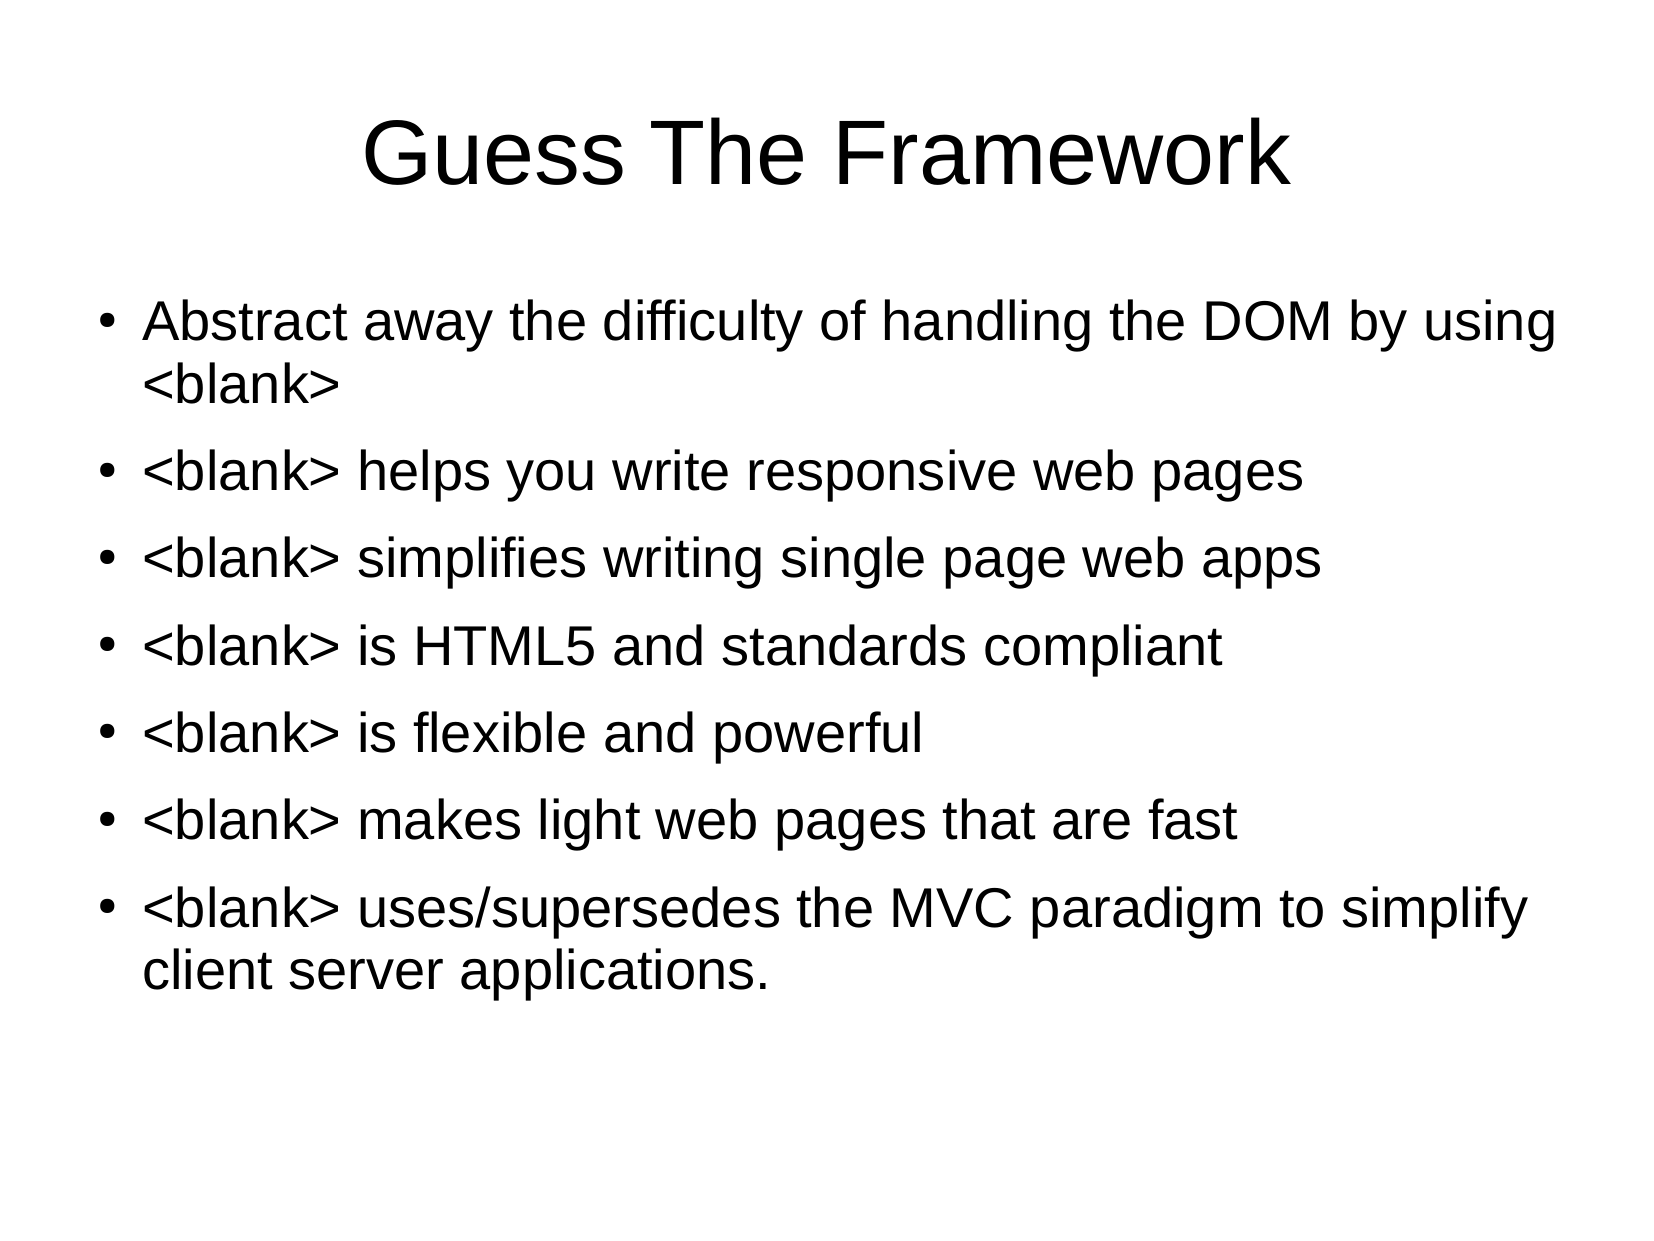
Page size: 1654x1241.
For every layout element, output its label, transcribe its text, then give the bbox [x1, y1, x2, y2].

list Abstract away the difficulty of handling the DOM by using <blank> <blank> helps you write responsive web pages <blank> simplifies writing single page web apps <blank> is HTML5 and standards compliant <blank> is flexible and powerful <blank> makes light web pages that are fast <blank> uses/supersedes the MVC paradigm to simplify client server applications. [82, 290, 1571, 1010]
title Guess The Framework [82, 49, 1571, 257]
